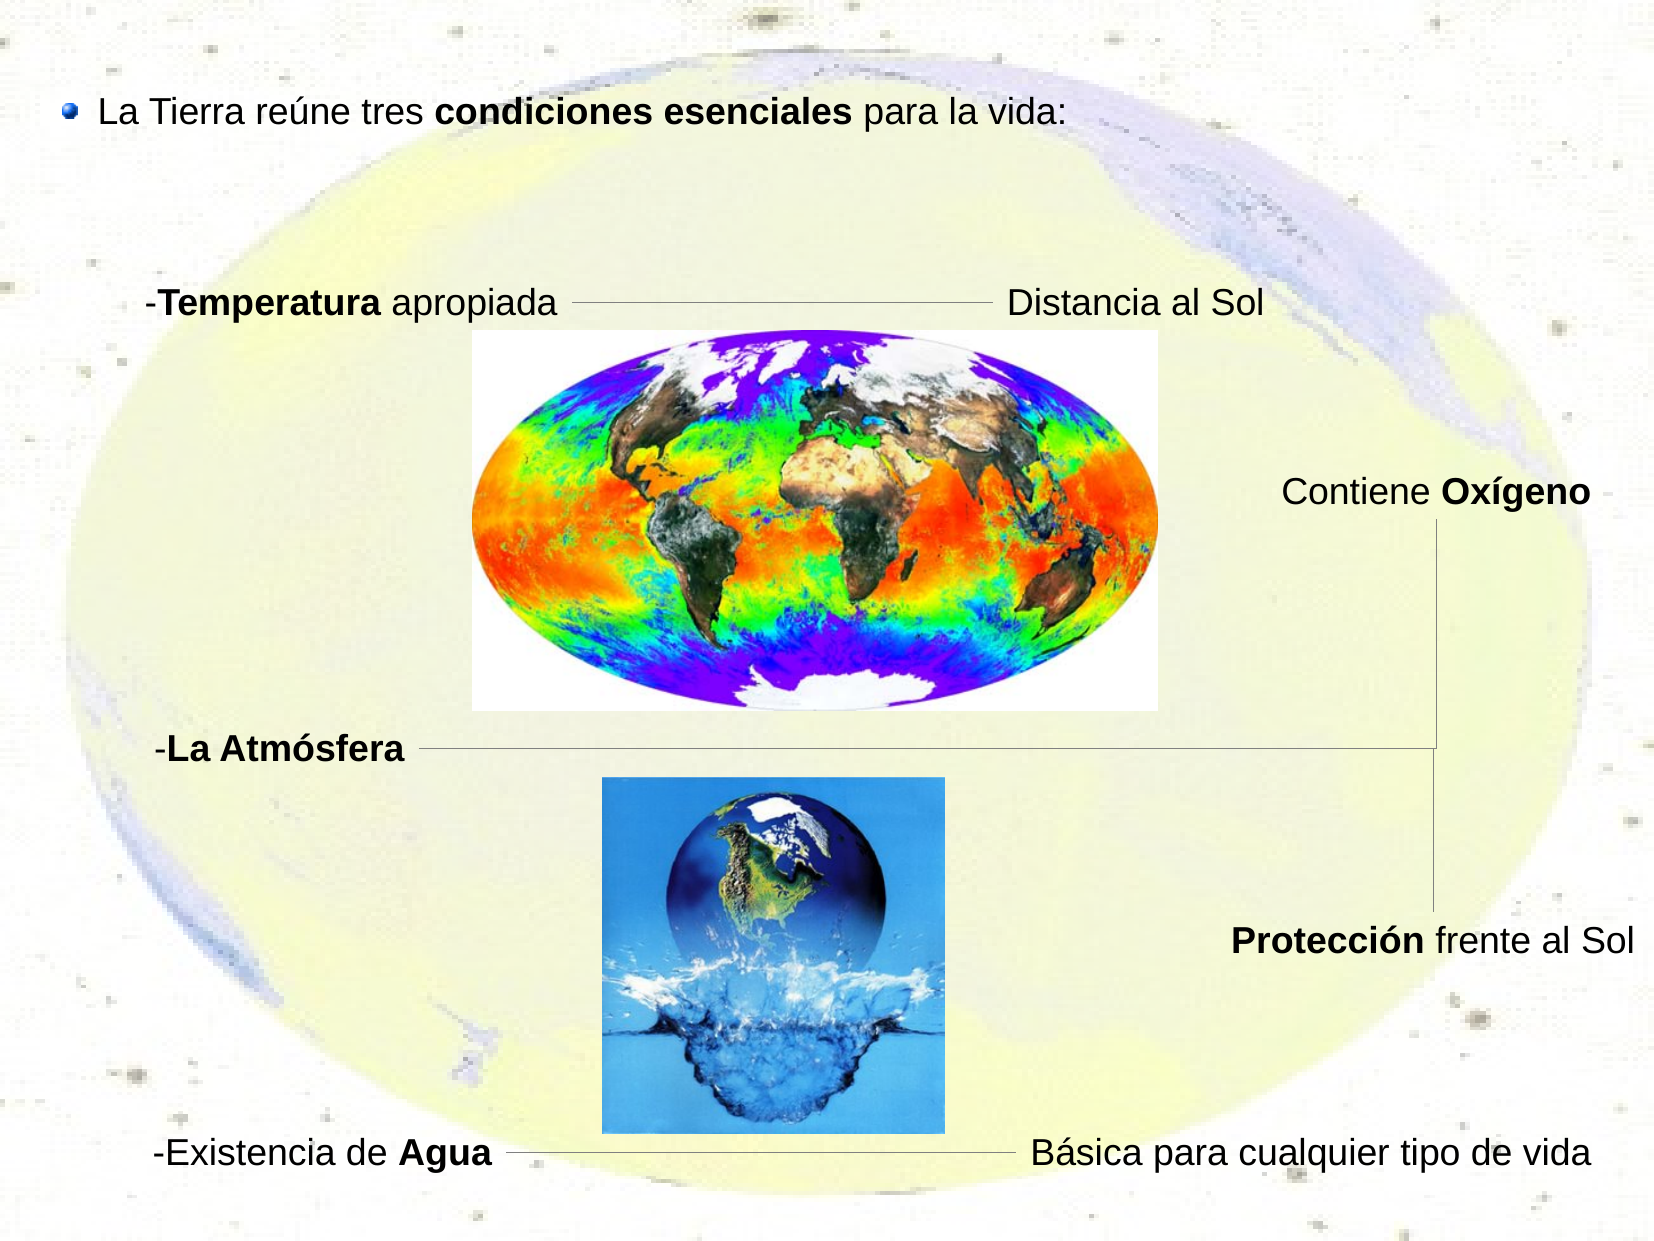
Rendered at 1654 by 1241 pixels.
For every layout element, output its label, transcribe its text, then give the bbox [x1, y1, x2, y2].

text_box -Temperatura apropiada [129, 273, 573, 331]
text_box Distancia al Sol [992, 273, 1280, 331]
text_box Básica para cualquier tipo de vida [1015, 1124, 1607, 1182]
text_box Protección frente al Sol [1216, 911, 1651, 969]
picture [0, 0, 1654, 1241]
text_box -Existencia de Agua [137, 1124, 507, 1182]
text_box Contiene Oxígeno [1266, 462, 1607, 520]
text_box -La Atmósfera [139, 720, 420, 778]
text_box La Tierra reúne tres condiciones esenciales para la vida: [47, 82, 1083, 140]
